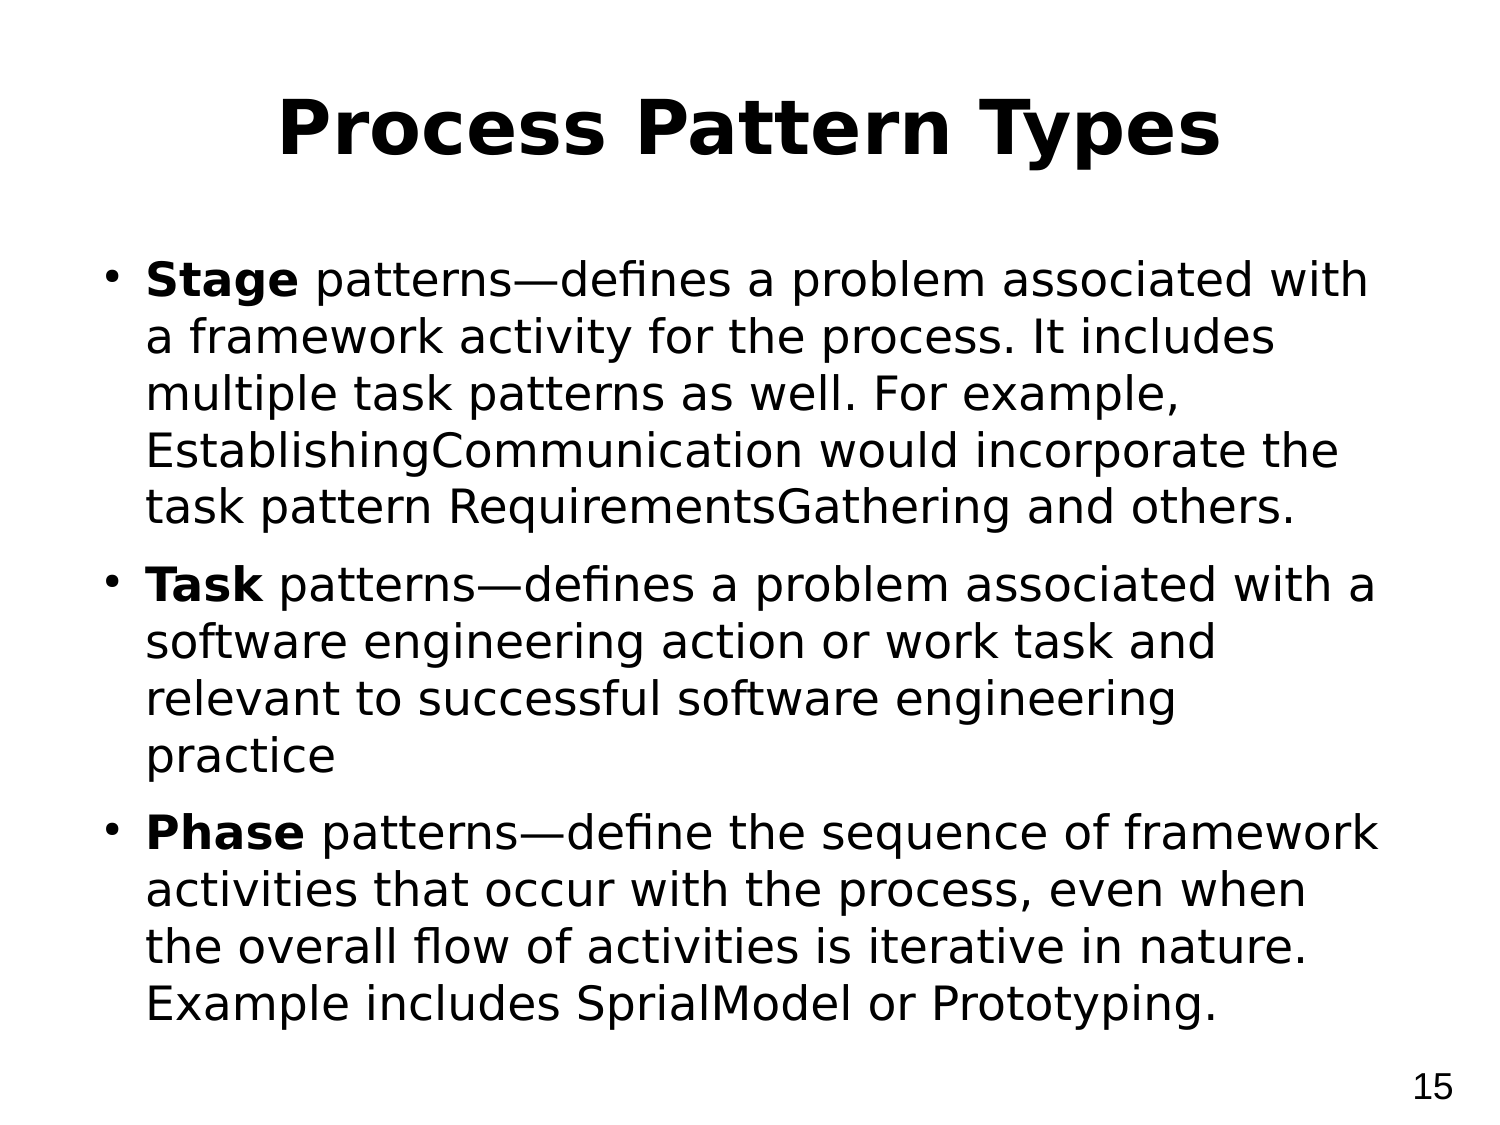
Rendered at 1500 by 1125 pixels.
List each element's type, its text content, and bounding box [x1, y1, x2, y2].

title Process Pattern Types [75, 44, 1425, 177]
list Stage patterns—defines a problem associated with a framework activity for the process. It includes multiple task patterns as well. For example, EstablishingCommunication would incorporate the task pattern RequirementsGathering and others. Task patterns—defines a problem associated with a software engineering action or work task and relevant to successful software engineering practice Phase patterns—define the sequence of framework activities that occur with the process, even when the overall flow of activities is iterative in nature. Example includes SprialModel or Prototyping. [75, 204, 1395, 1075]
